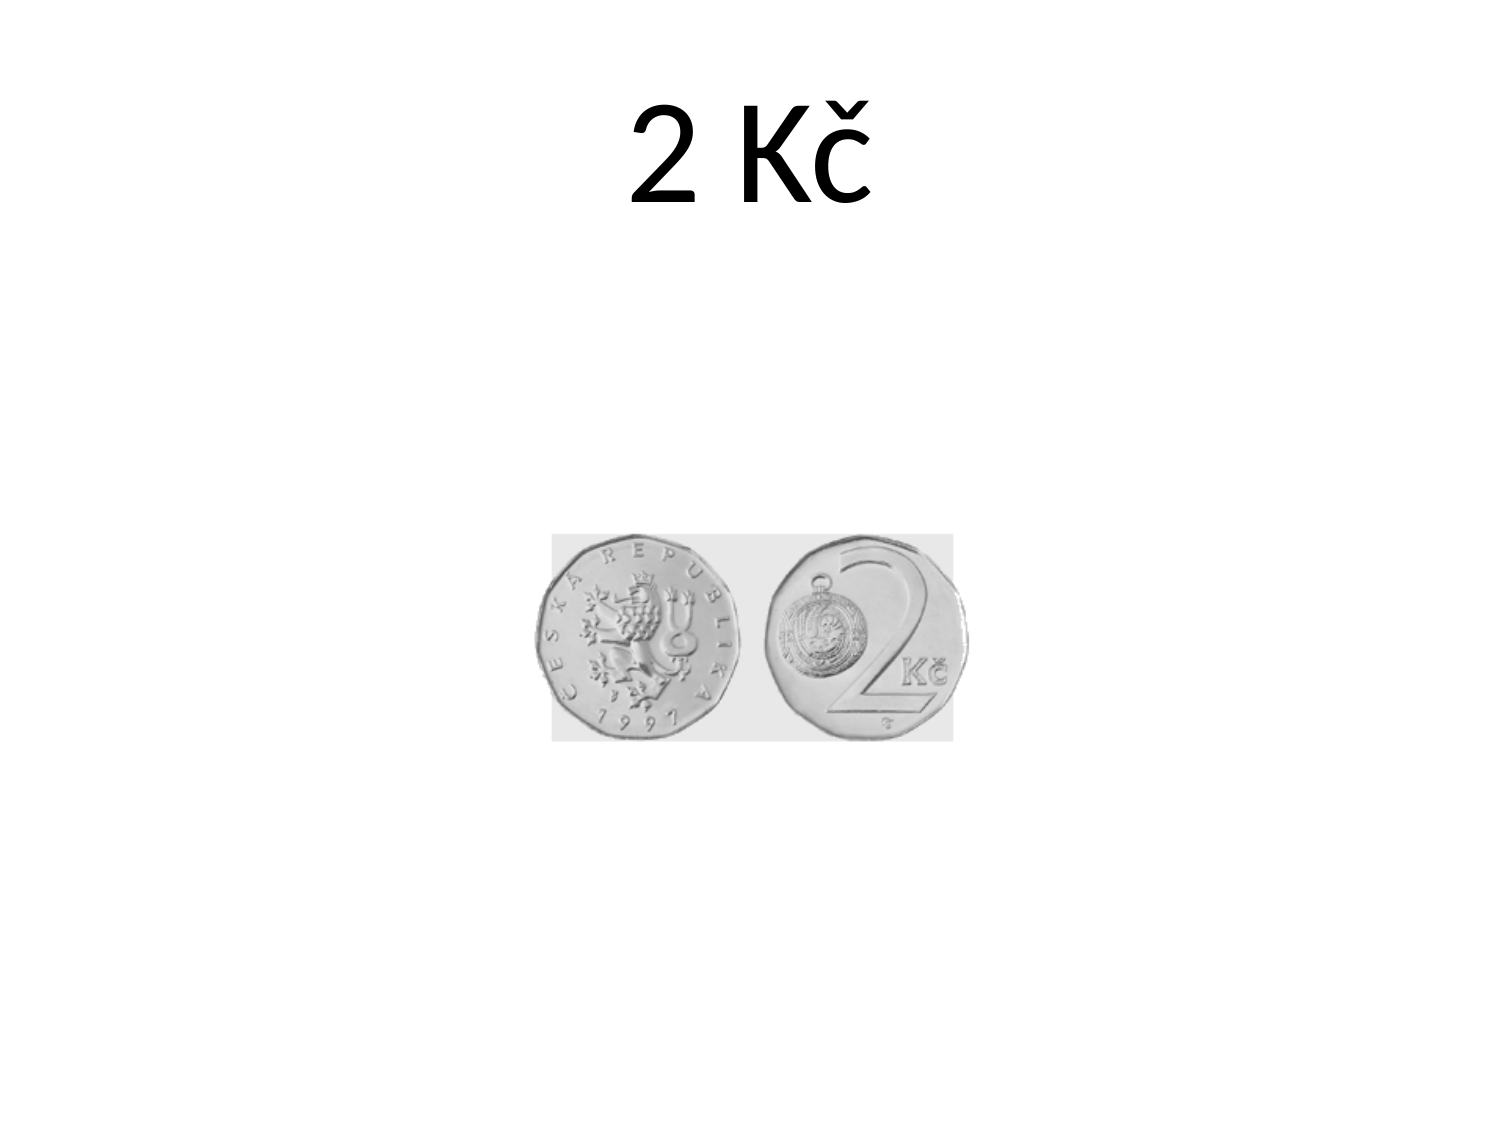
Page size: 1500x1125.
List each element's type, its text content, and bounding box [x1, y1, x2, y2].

picture [527, 528, 837, 748]
list [837, 262, 1500, 1005]
title 2 Kč [75, 45, 1426, 233]
